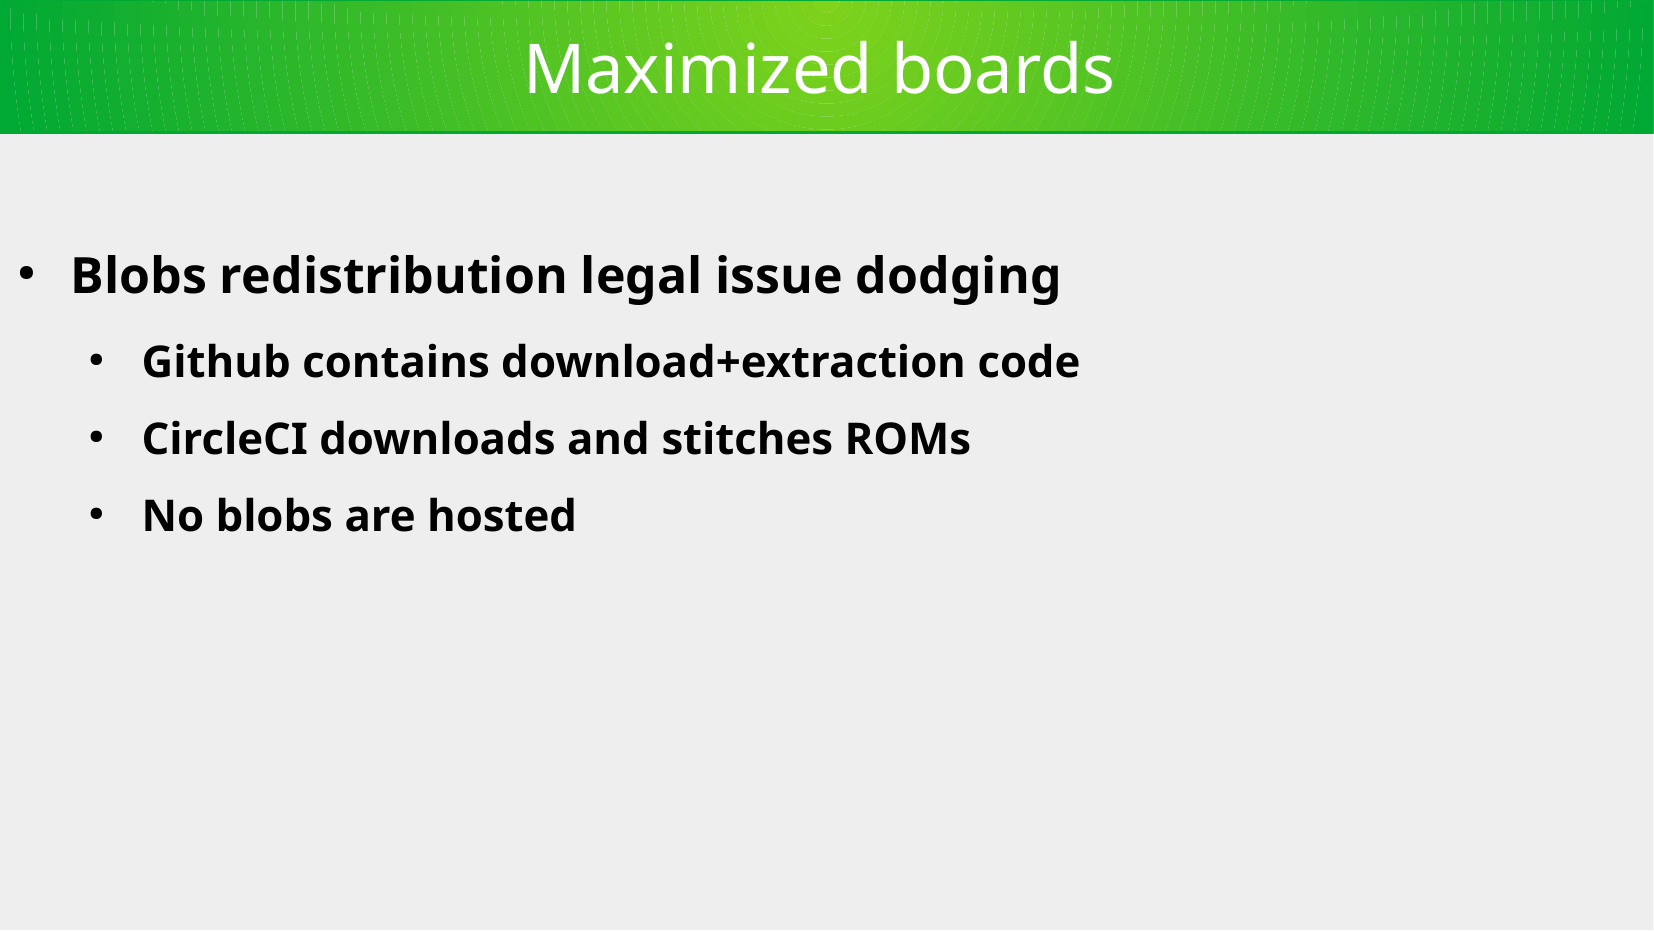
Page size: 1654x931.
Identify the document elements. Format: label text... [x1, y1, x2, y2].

title Maximized boards [73, 14, 1565, 119]
list Blobs redistribution legal issue dodging Github contains download+extraction code CircleCI downloads and stitches ROMs No blobs are hosted [0, 150, 1654, 931]
